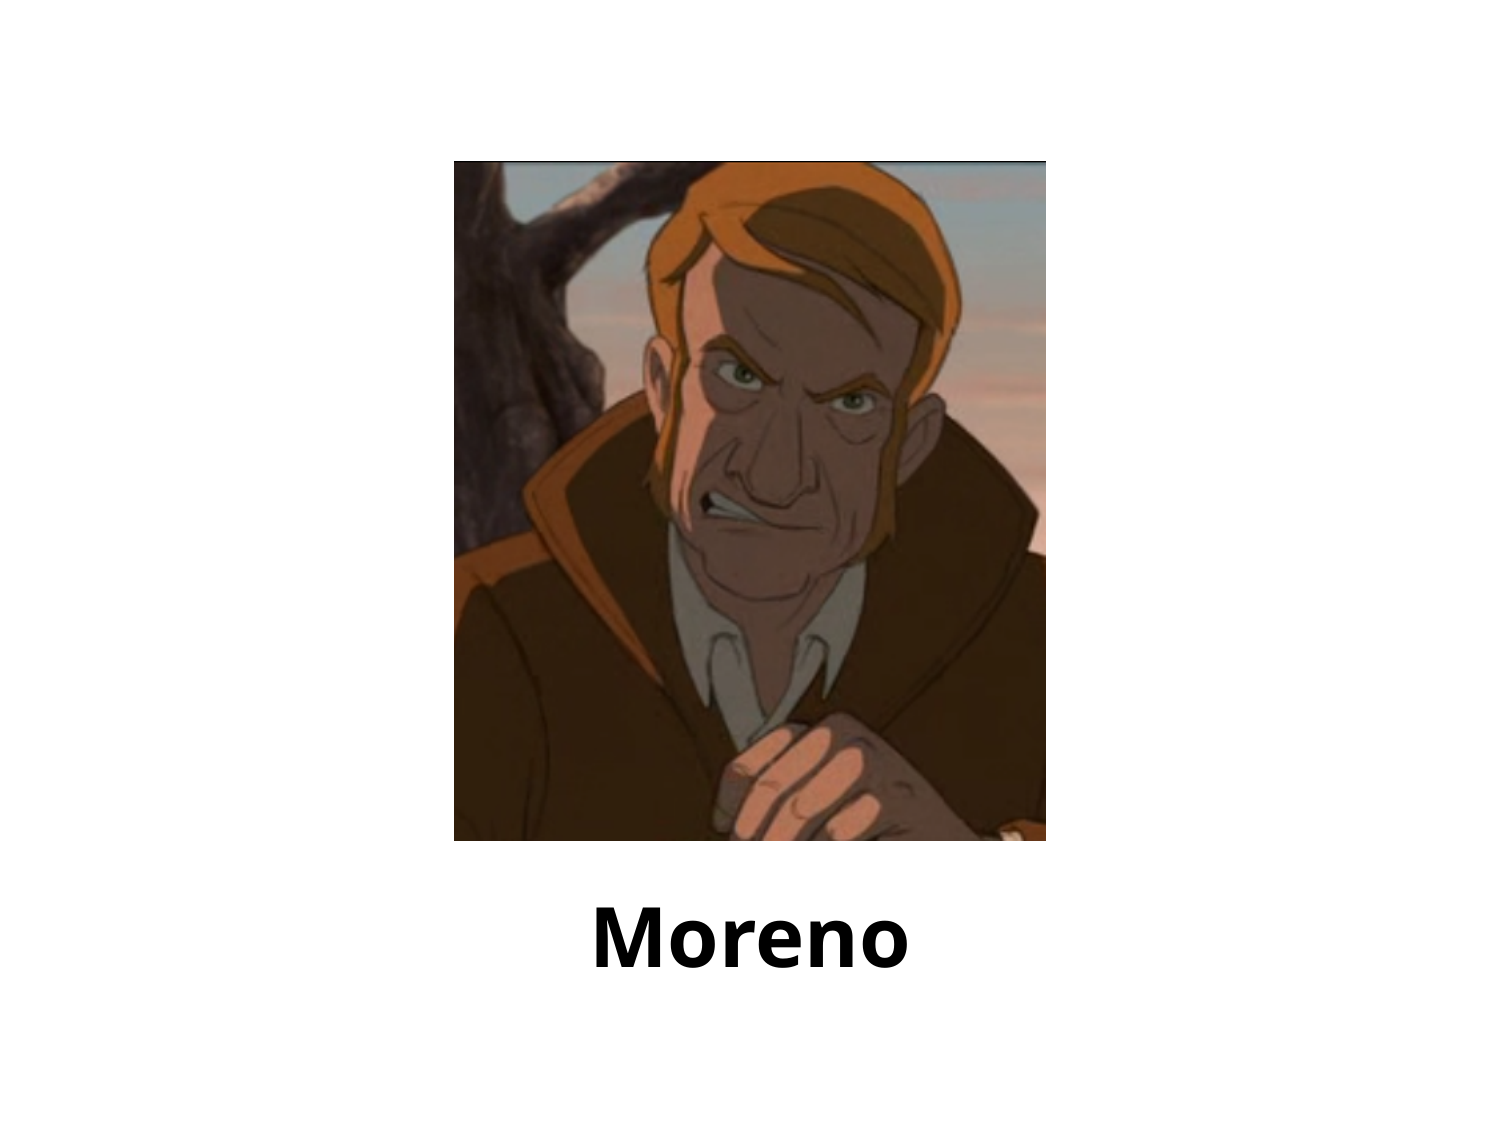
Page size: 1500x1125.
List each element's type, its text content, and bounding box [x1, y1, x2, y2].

picture [454, 161, 1046, 841]
text_box Moreno [0, 876, 1500, 992]
